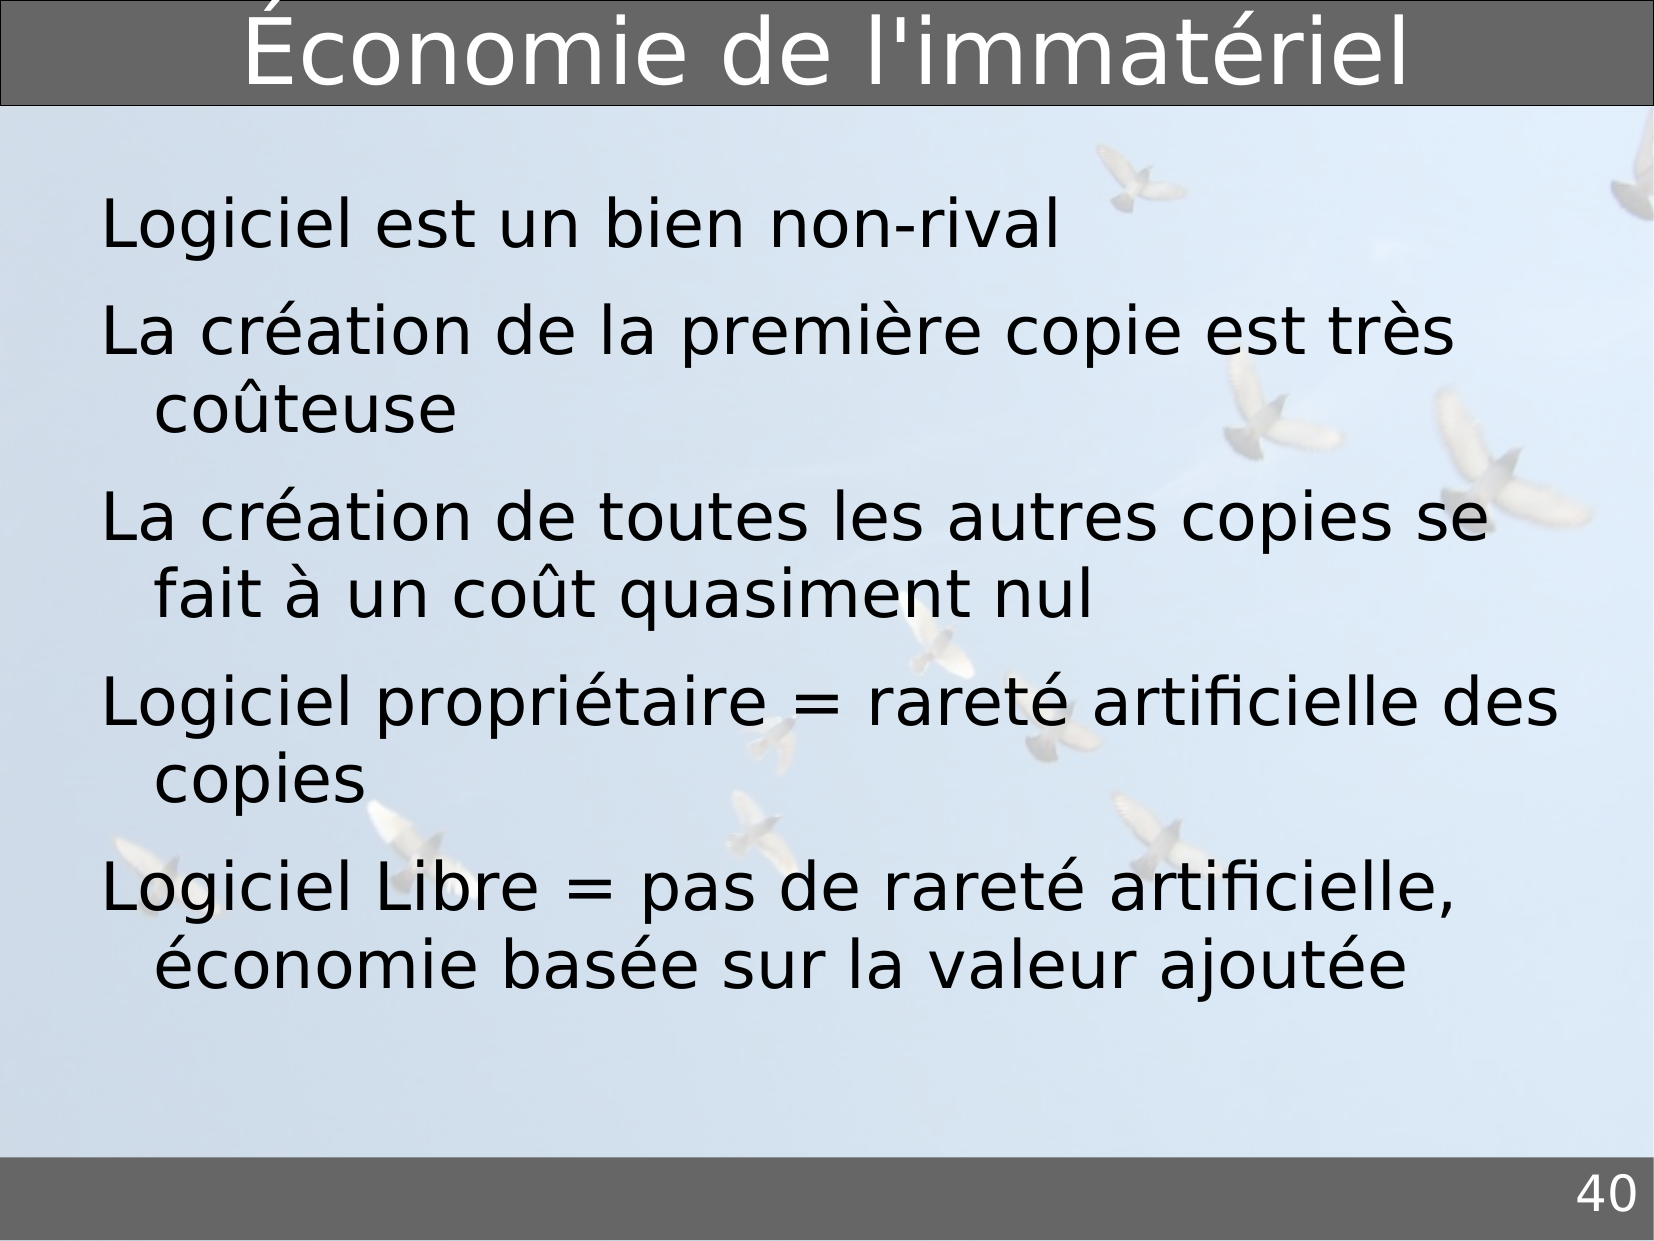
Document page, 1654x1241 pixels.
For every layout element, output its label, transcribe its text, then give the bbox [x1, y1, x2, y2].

title Économie de l'immatériel [0, 0, 1654, 107]
list Logiciel est un bien non-rival La création de la première copie est très coûteuse La création de toutes les autres copies se fait à un coût quasiment nul Logiciel propriétaire = rareté artificielle des copies Logiciel Libre = pas de rareté artificielle, économie basée sur la valeur ajoutée [82, 185, 1571, 1094]
